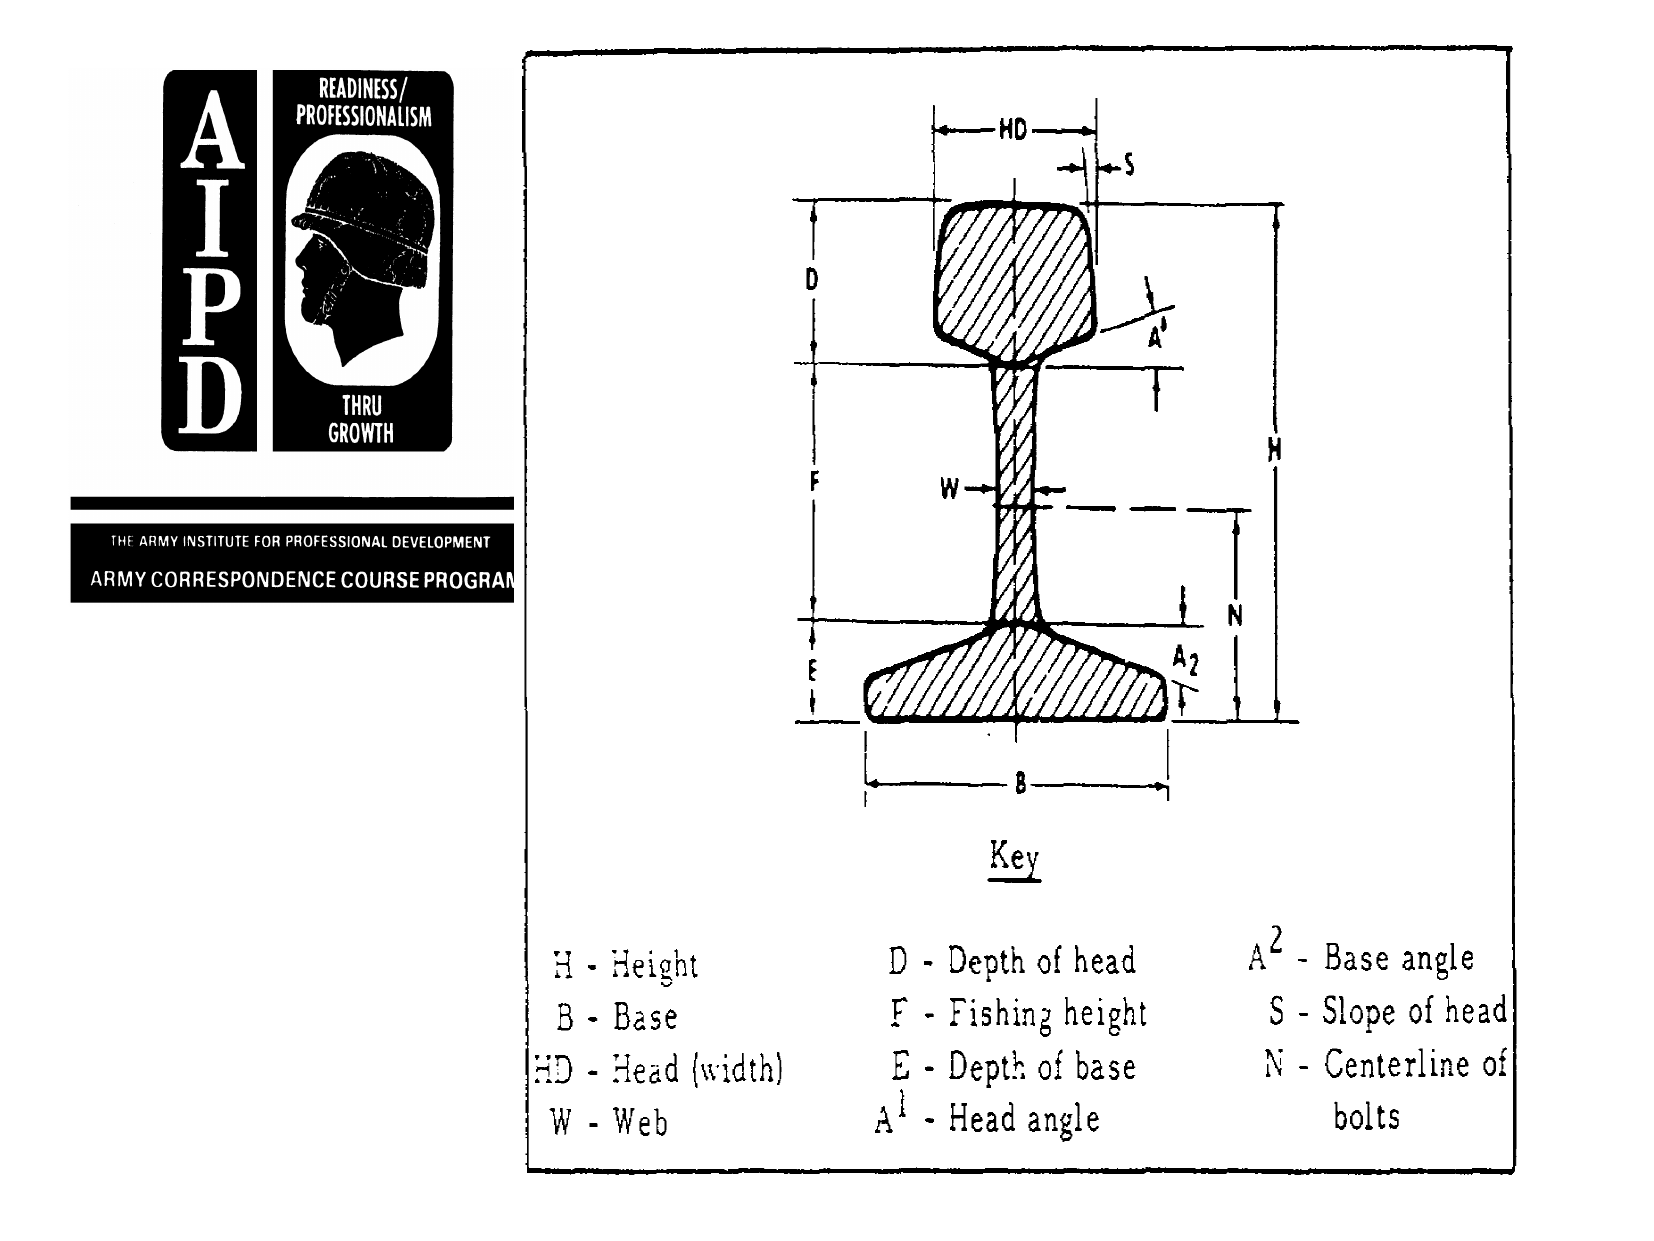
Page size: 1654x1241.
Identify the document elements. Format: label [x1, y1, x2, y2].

picture [68, 30, 1528, 1189]
